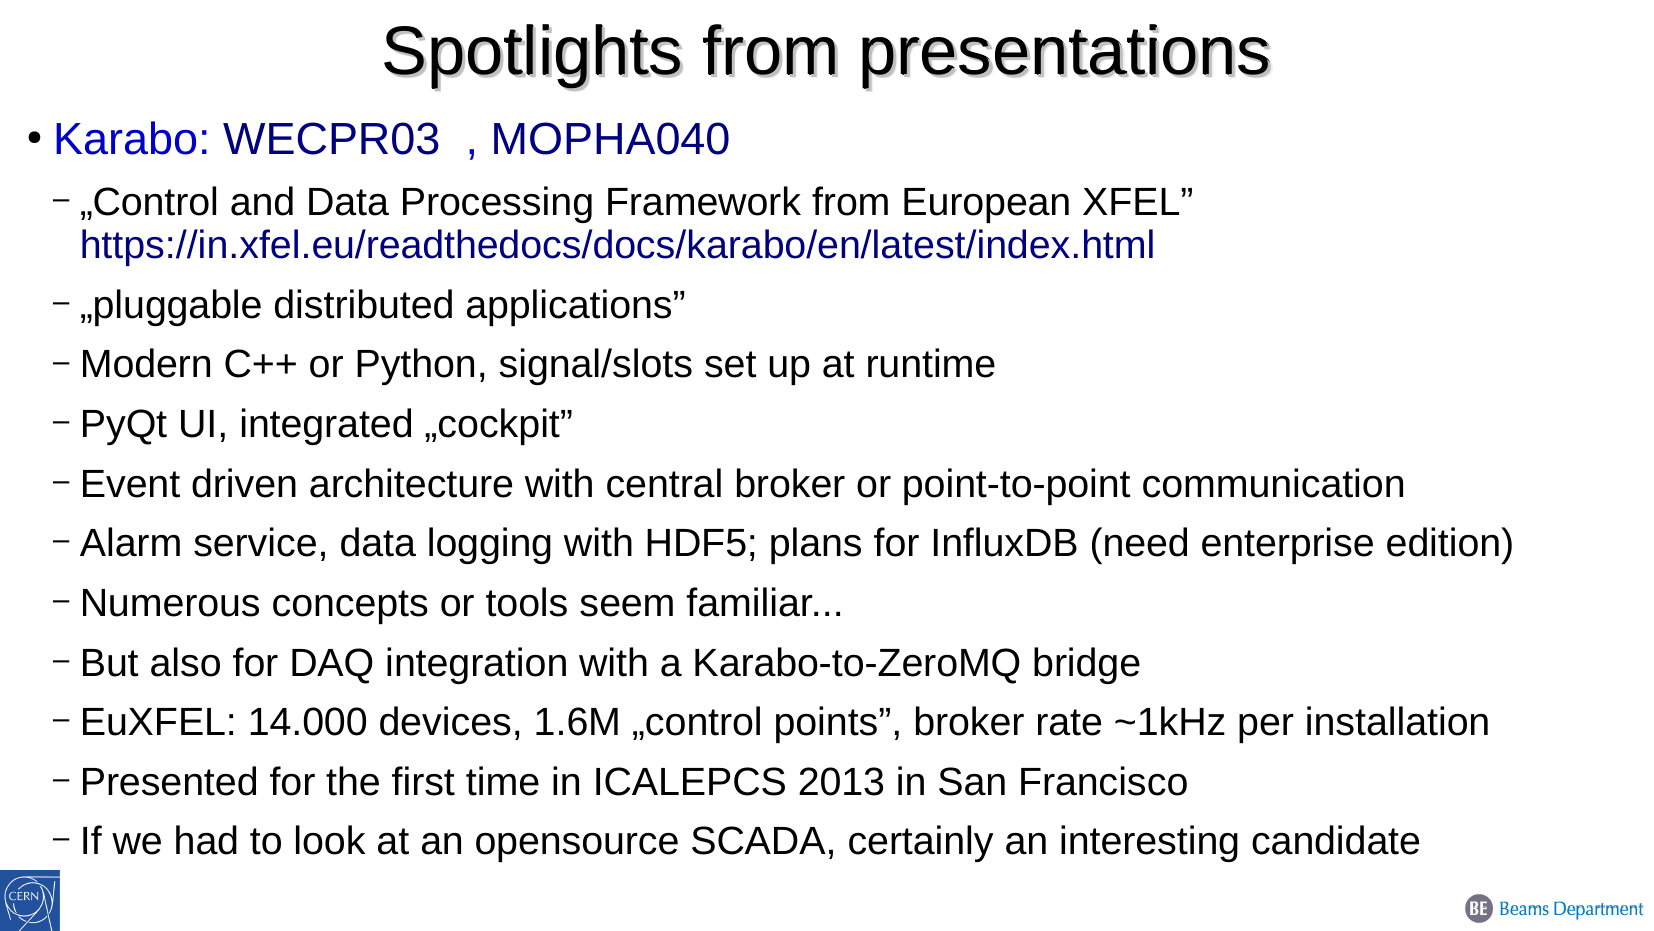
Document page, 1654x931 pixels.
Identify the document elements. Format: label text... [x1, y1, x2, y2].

title Spotlights from presentations [35, 11, 1619, 90]
picture [1452, 882, 1654, 931]
picture [0, 871, 60, 931]
list Karabo: WECPR03 , MOPHA040 „Control and Data Processing Framework from European XFEL” https://in.xfel.eu/readthedocs/docs/karabo/en/latest/index.html „pluggable distributed applications” Modern C++ or Python, signal/slots set up at runtime PyQt UI, integrated „cockpit” Event driven architecture with central broker or point-to-point communication Alarm service, data logging with HDF5; plans for InfluxDB (need enterprise edition) Numerous concepts or tools seem familiar... But also for DAQ integration with a Karabo-to-ZeroMQ bridge EuXFEL: 14.000 devices, 1.6M „control points”, broker rate ~1kHz per installation Presented for the first time in ICALEPCS 2013 in San Francisco If we had to look at an opensource SCADA, certainly an interesting candidate [0, 113, 1654, 871]
